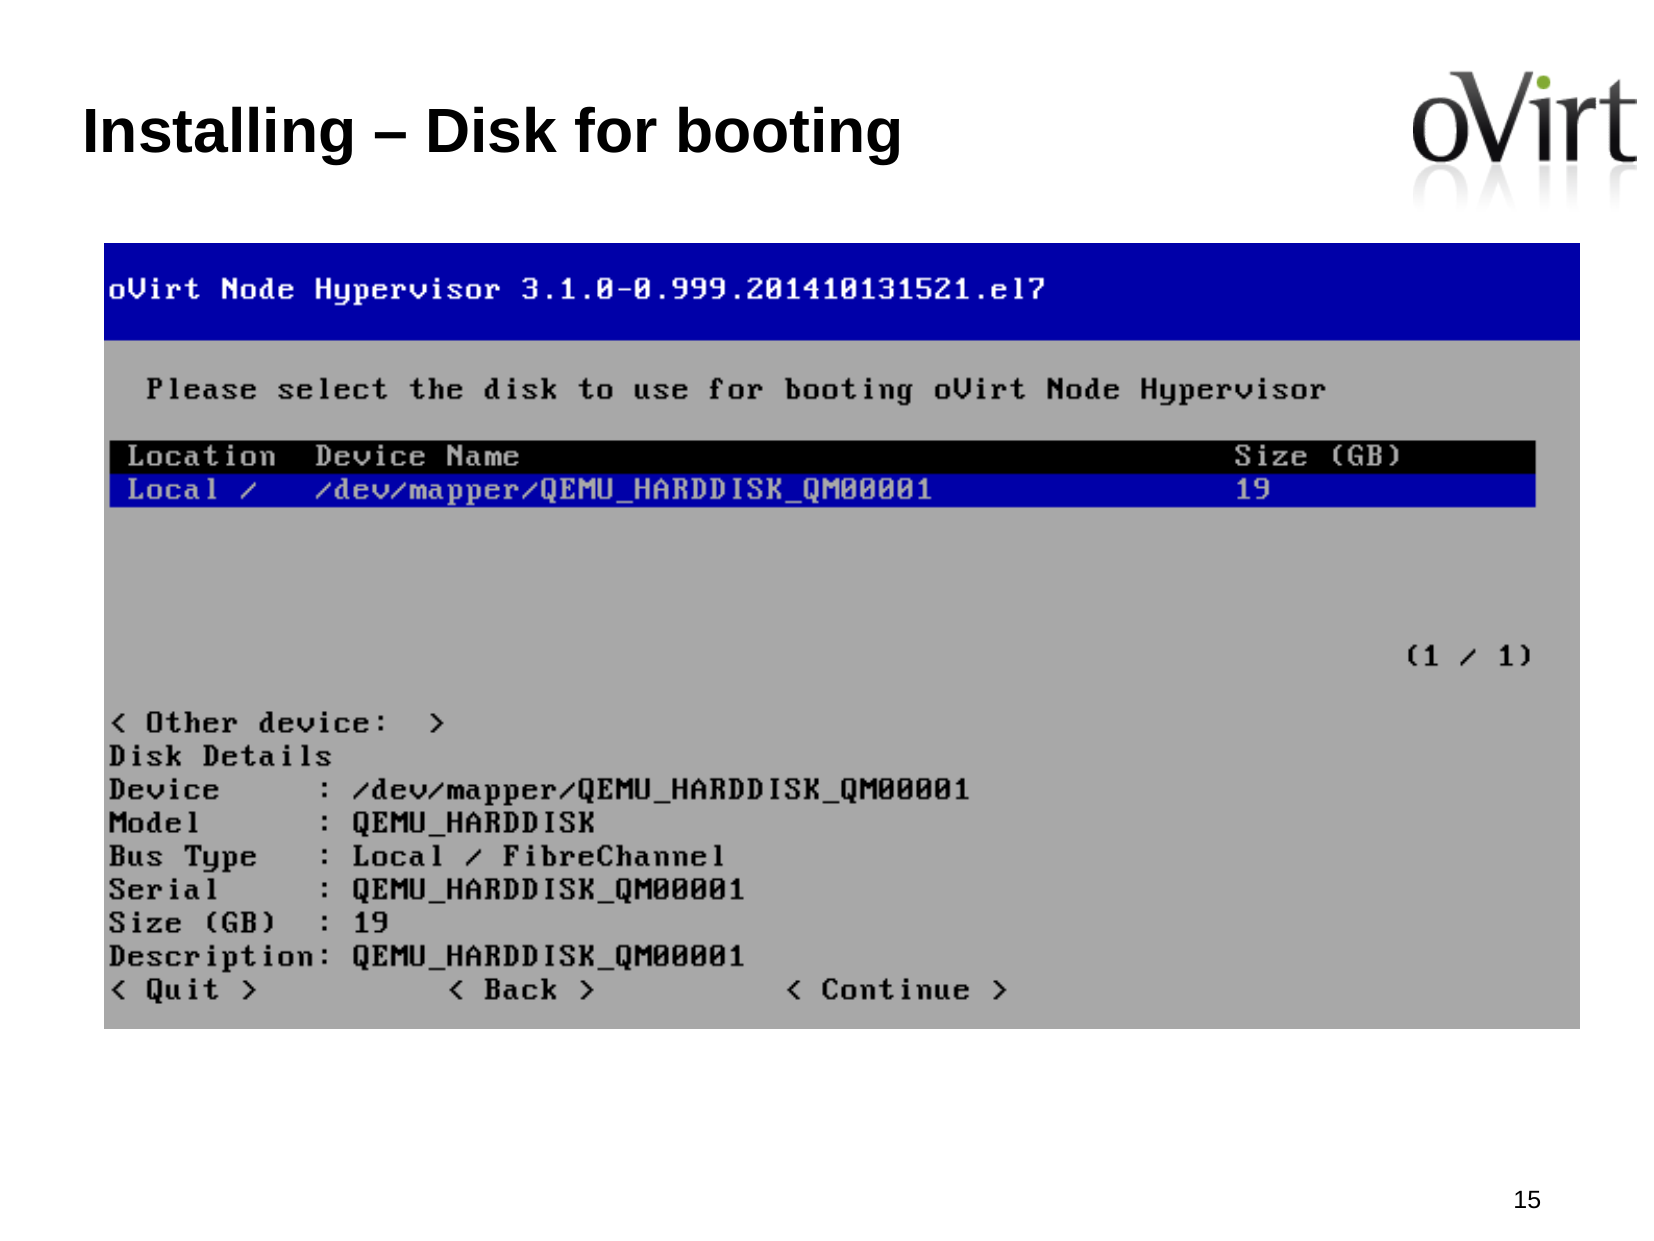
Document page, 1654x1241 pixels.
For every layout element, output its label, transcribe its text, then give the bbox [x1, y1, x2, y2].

picture [104, 243, 1580, 1030]
title Installing – Disk for booting [82, 37, 1303, 226]
picture [1413, 63, 1637, 212]
